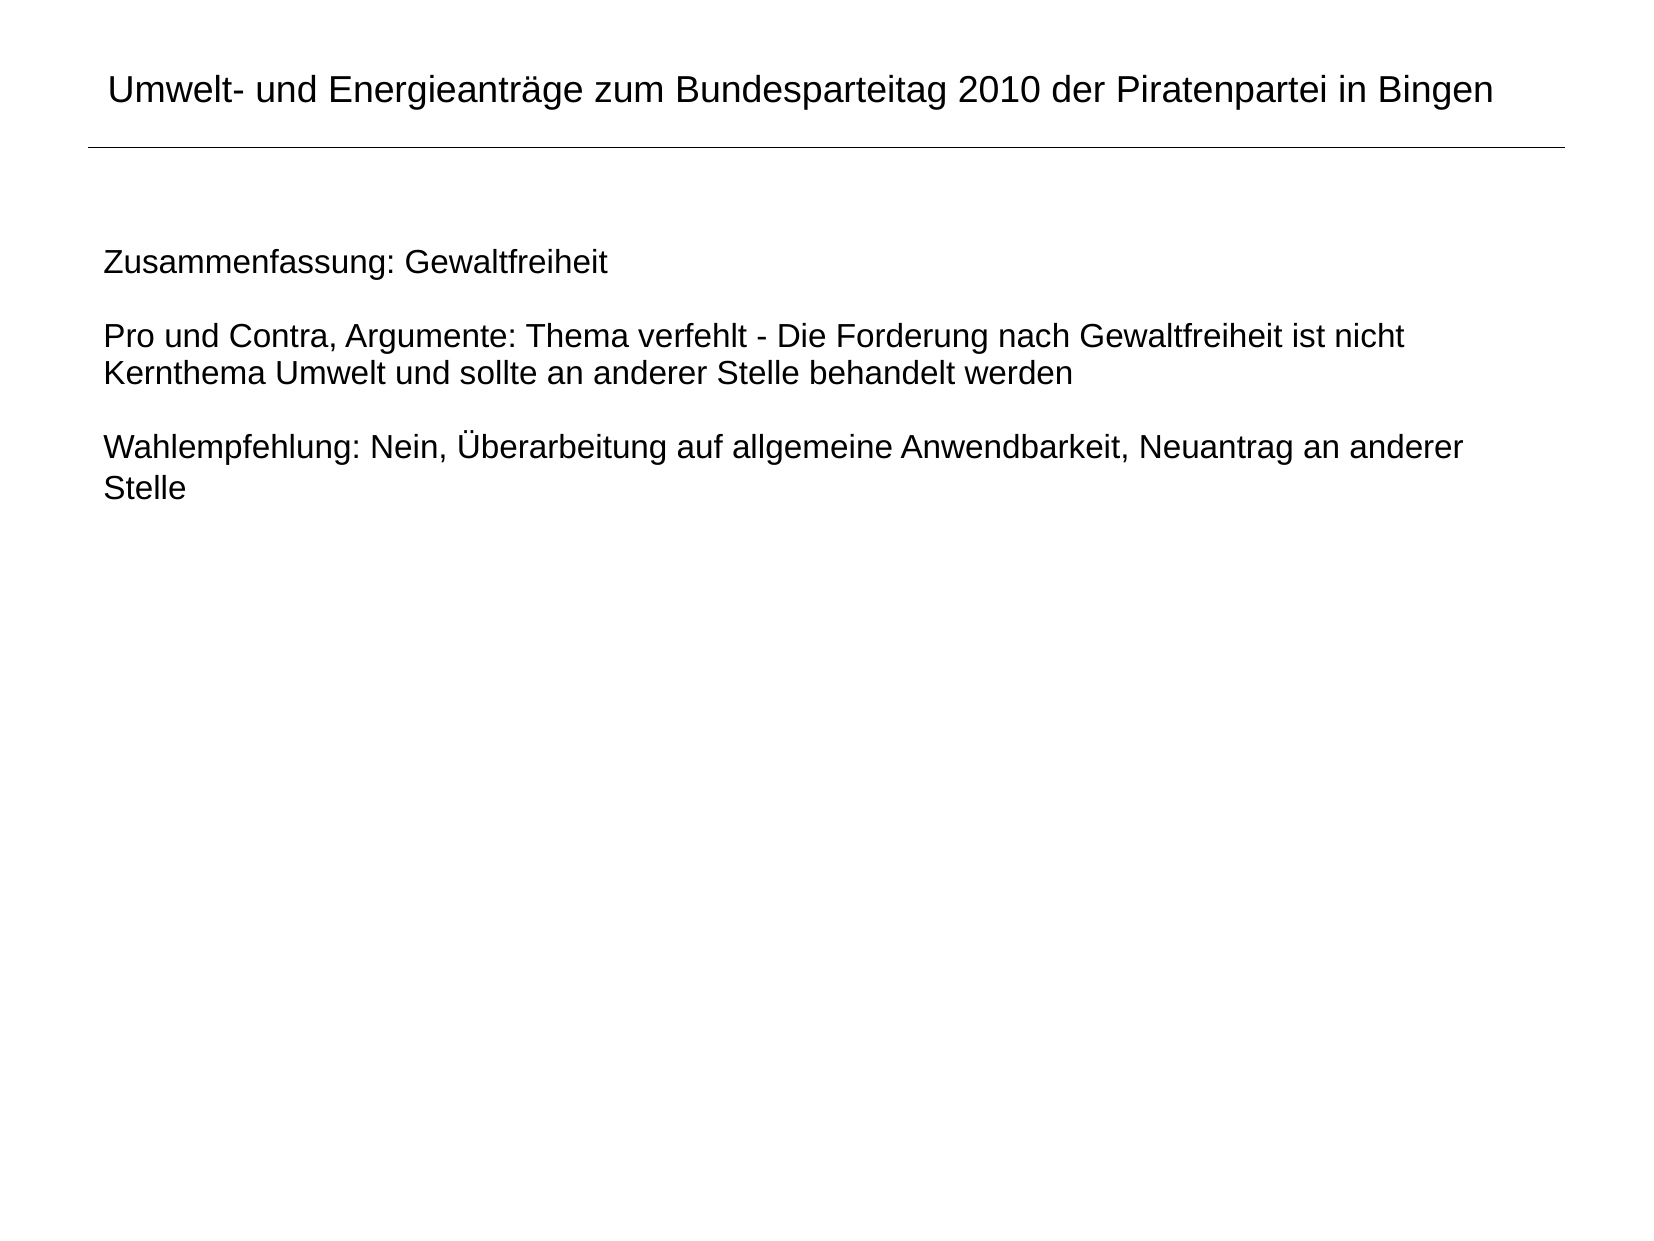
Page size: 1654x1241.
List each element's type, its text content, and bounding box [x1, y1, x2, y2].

text_box Zusammenfassung: Gewaltfreiheit Pro und Contra, Argumente: Thema verfehlt - Die Forderung nach Gewaltfreiheit ist nicht Kernthema Umwelt und sollte an anderer Stelle behandelt werden Wahlempfehlung: Nein, Überarbeitung auf allgemeine Anwendbarkeit, Neuantrag an anderer Stelle [88, 236, 1536, 587]
